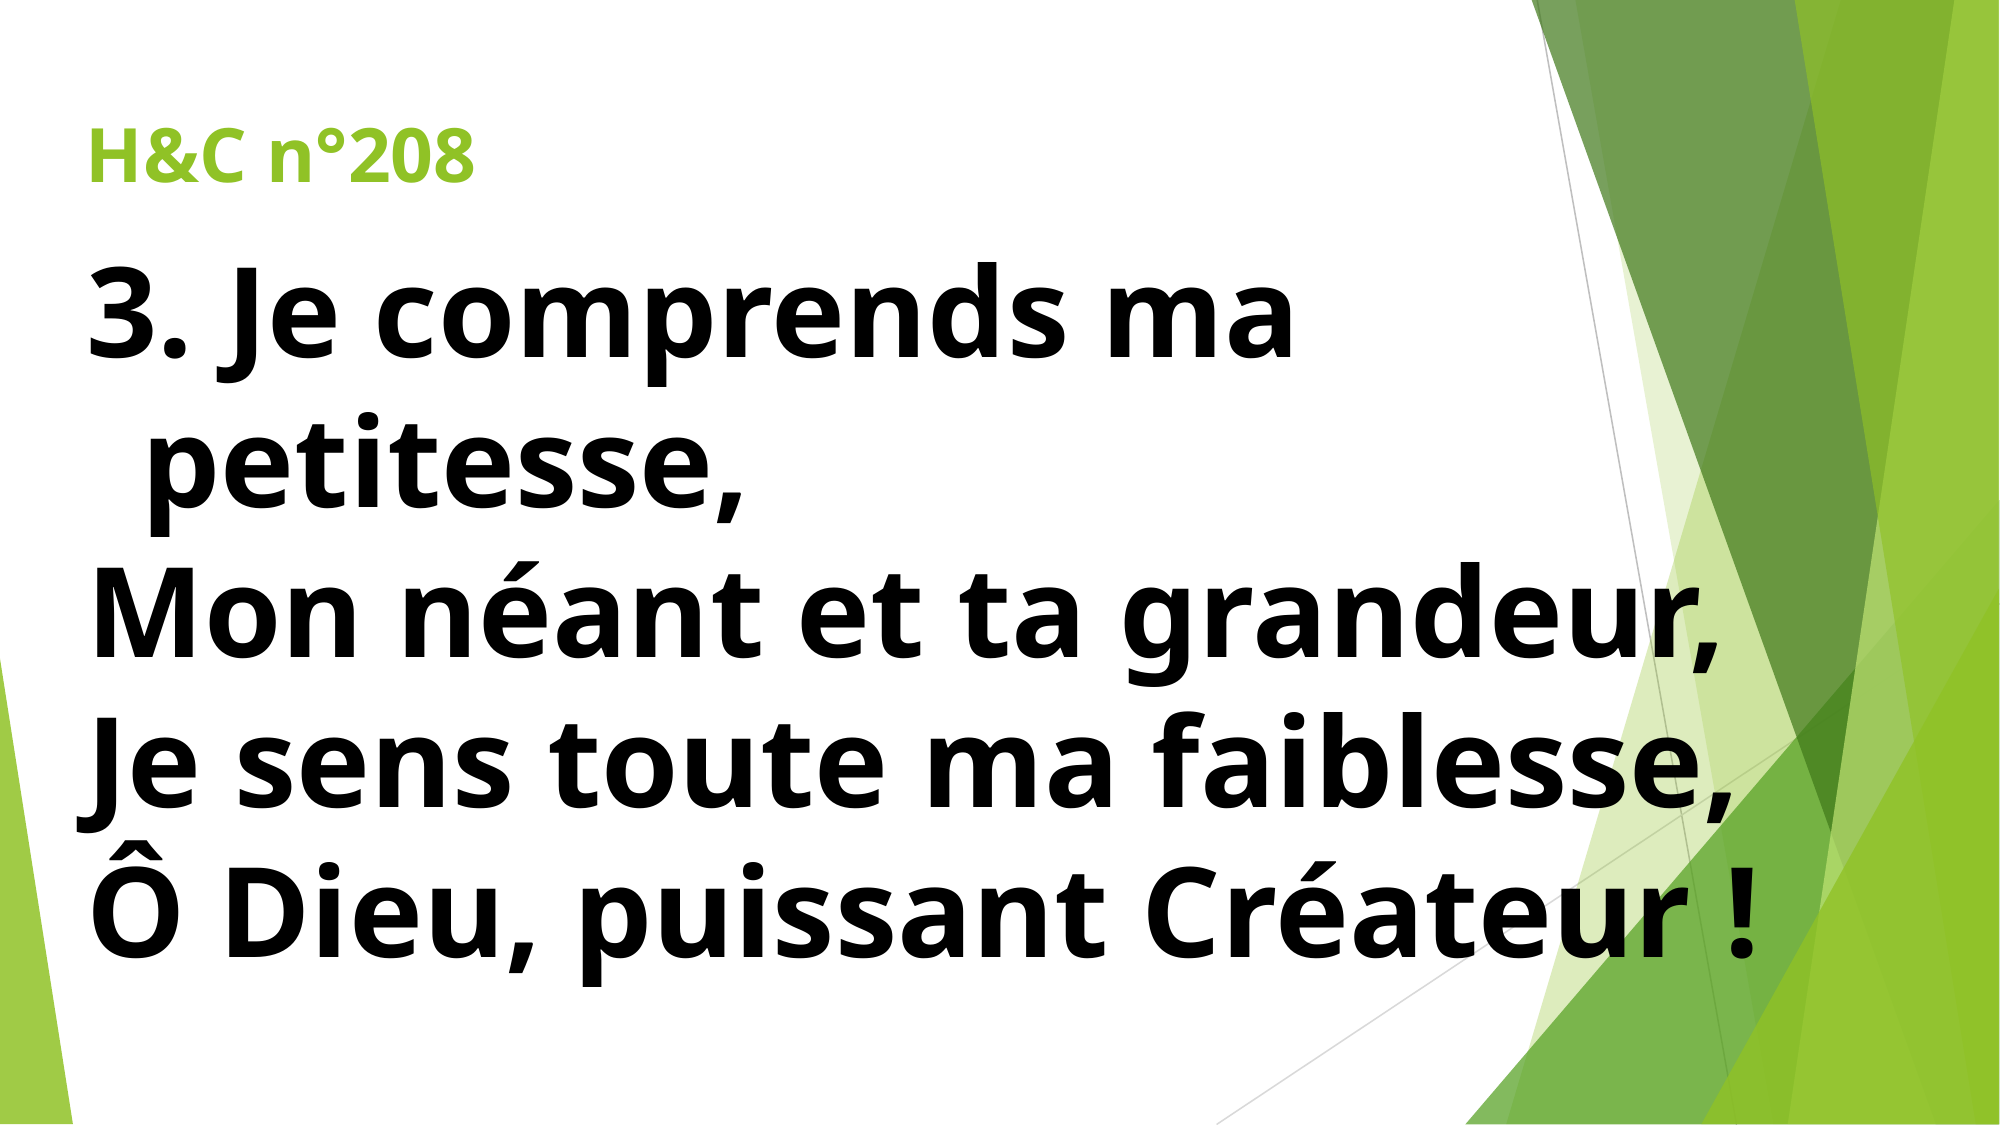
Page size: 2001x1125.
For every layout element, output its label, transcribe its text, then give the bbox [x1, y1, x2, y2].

text_box H&C n°208 [70, 99, 1522, 224]
text_box 3. Je comprends ma petitesse, Mon néant et ta grandeur, Je sens toute ma faiblesse, Ô Dieu, puissant Créateur ! [70, 224, 1949, 1063]
